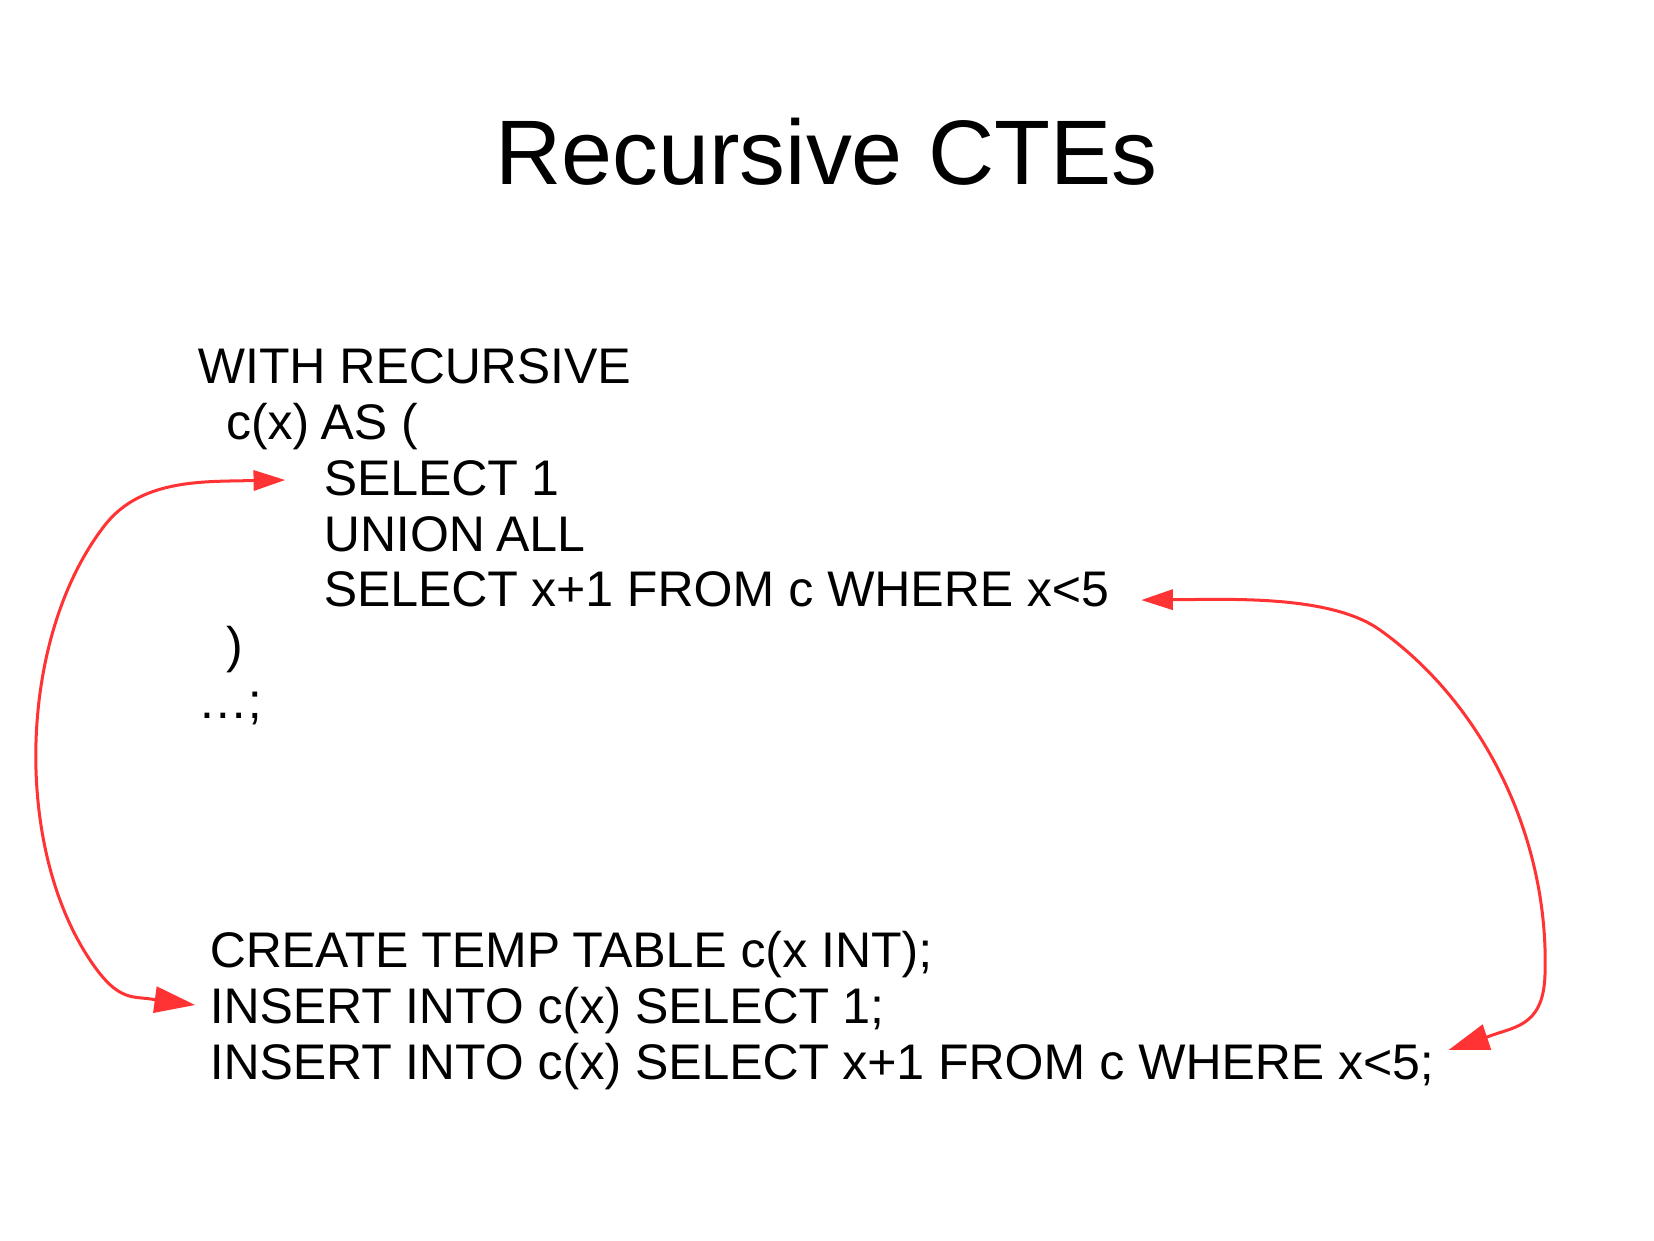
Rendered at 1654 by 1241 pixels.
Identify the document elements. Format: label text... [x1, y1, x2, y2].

title Recursive CTEs [82, 49, 1571, 257]
text_box WITH RECURSIVE c(x) AS ( SELECT 1 UNION ALL SELECT x+1 FROM c WHERE x<5 ) …; [183, 331, 1124, 741]
text_box CREATE TEMP TABLE c(x INT); INSERT INTO c(x) SELECT 1; INSERT INTO c(x) SELECT x+1 FROM c WHERE x<5; [195, 915, 1449, 1099]
